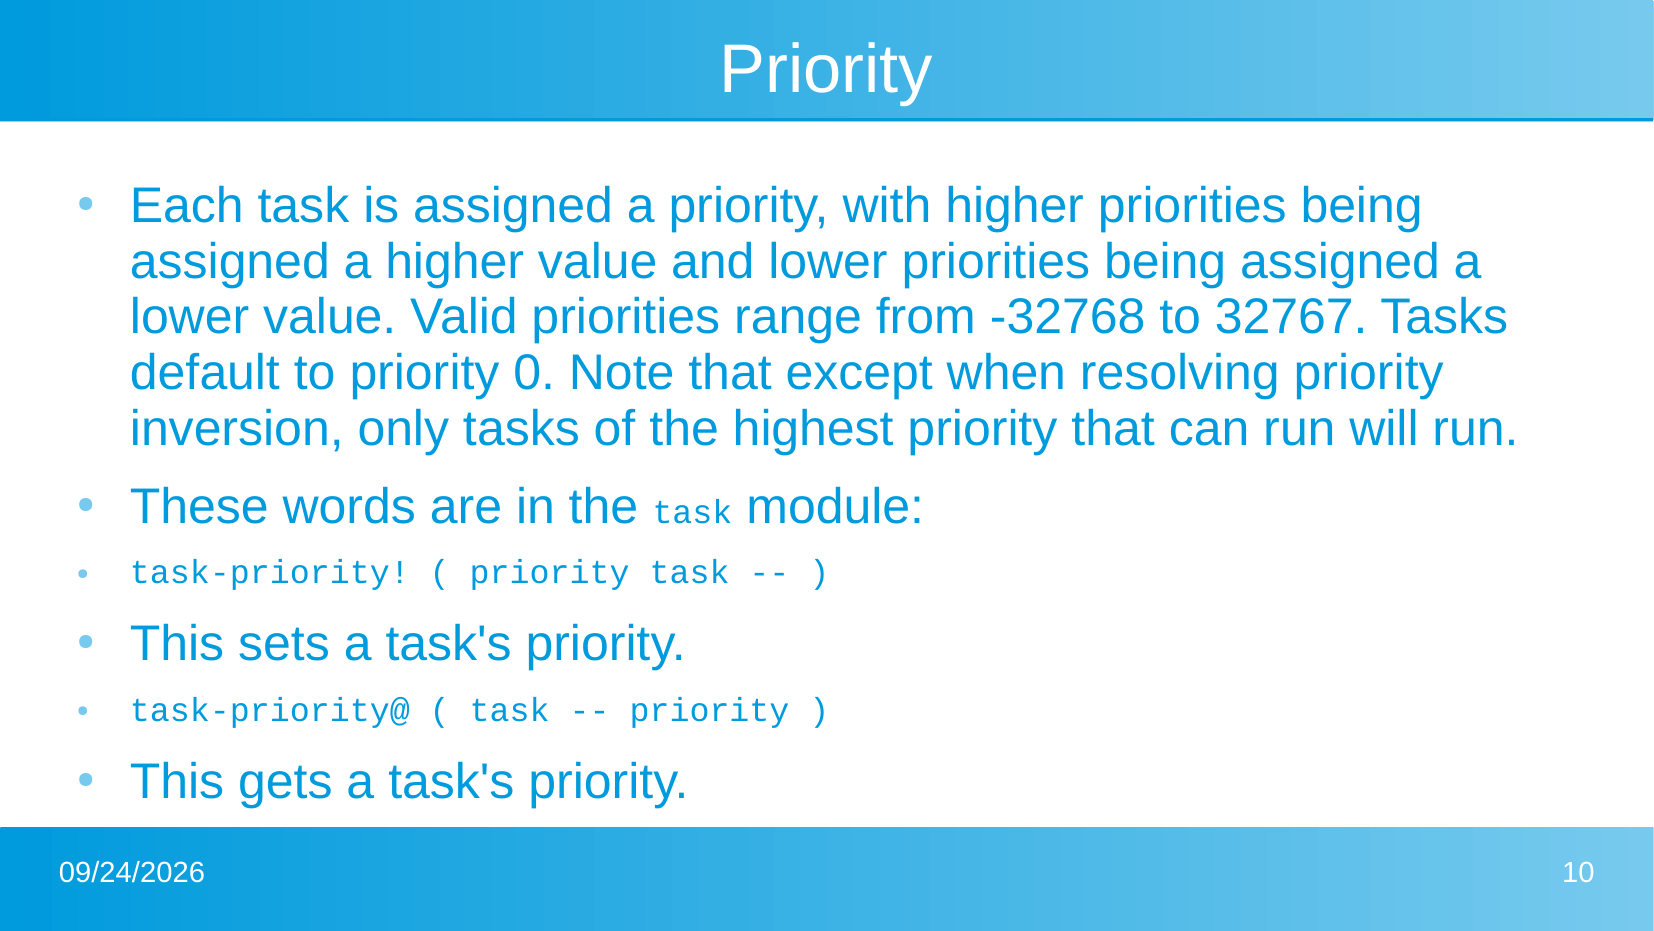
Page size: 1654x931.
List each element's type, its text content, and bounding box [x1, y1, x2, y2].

list Each task is assigned a priority, with higher priorities being assigned a higher value and lower priorities being assigned a lower value. Valid priorities range from -32768 to 32767. Tasks default to priority 0. Note that except when resolving priority inversion, only tasks of the highest priority that can run will run. These words are in the task module: task-priority! ( priority task -- ) This sets a task's priority. task-priority@ ( task -- priority ) This gets a task's priority. [59, 177, 1595, 768]
title Priority [59, 29, 1595, 108]
